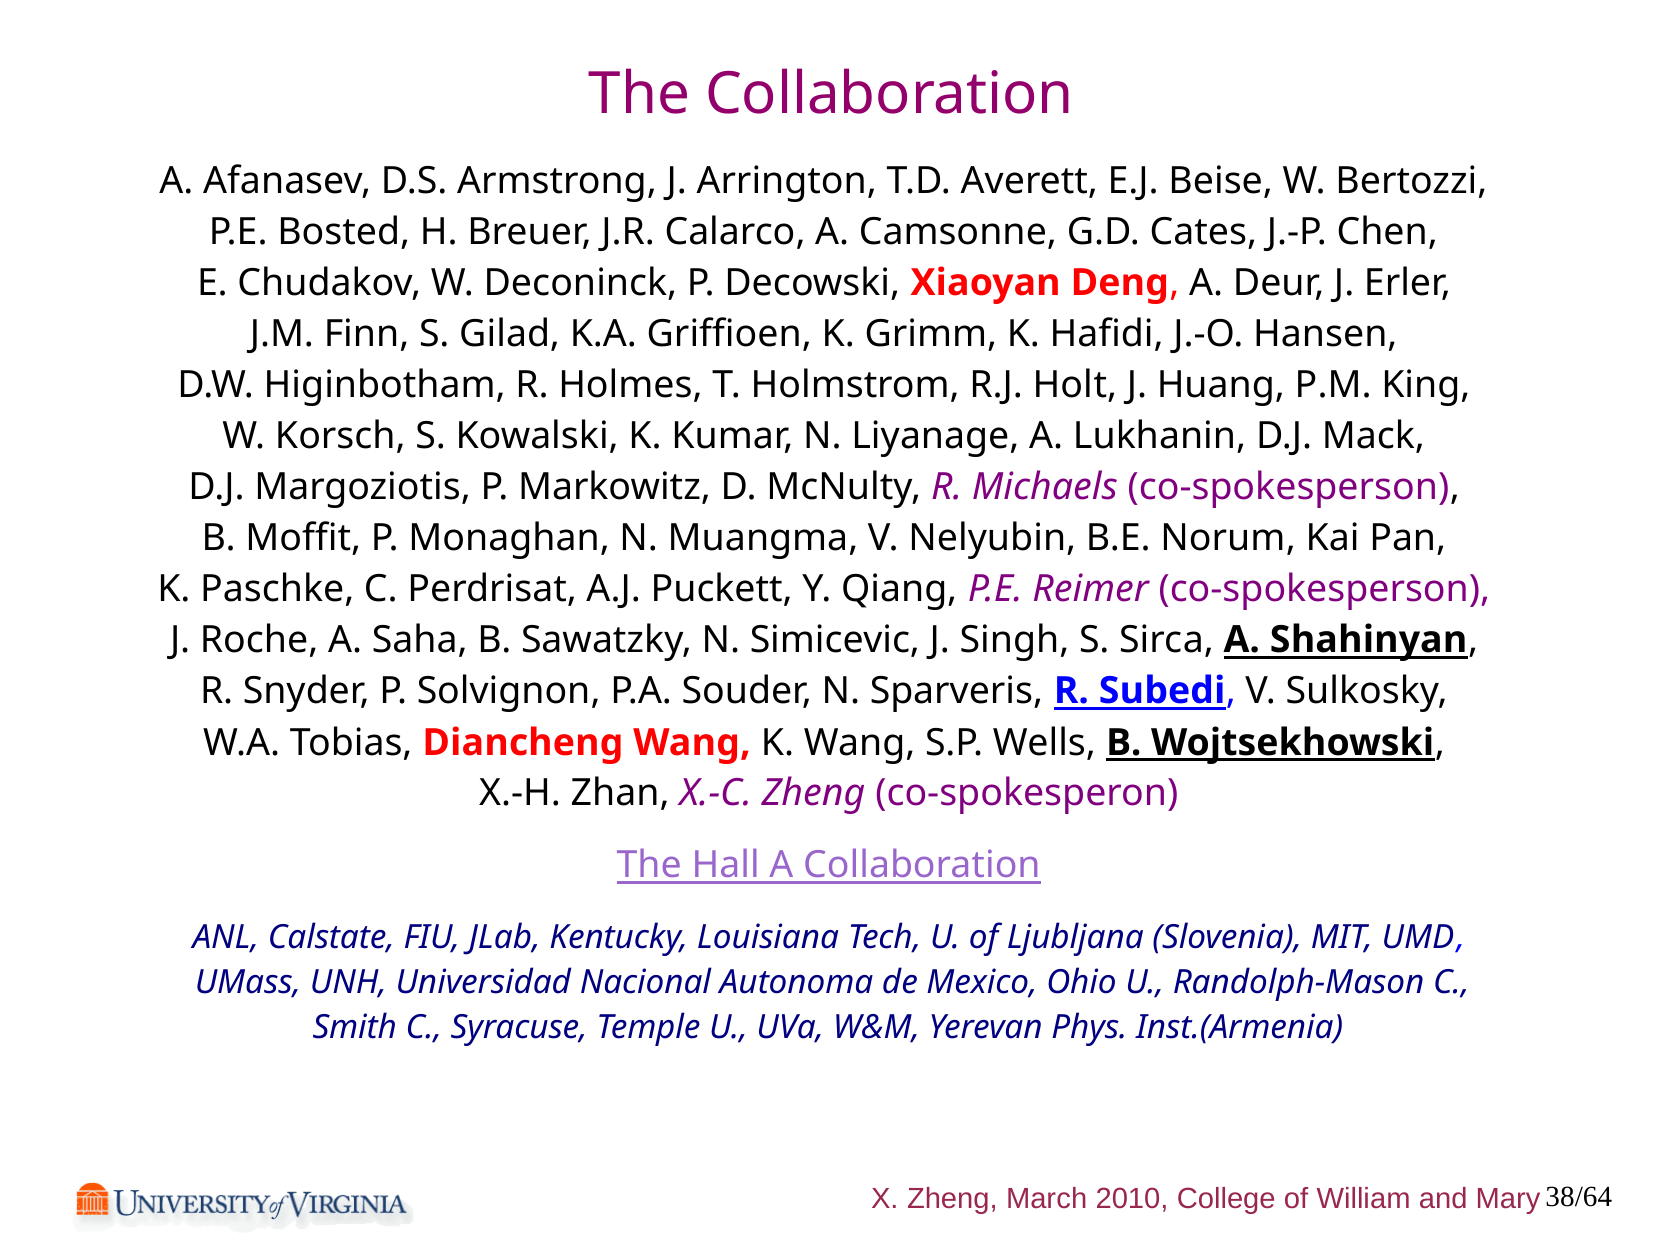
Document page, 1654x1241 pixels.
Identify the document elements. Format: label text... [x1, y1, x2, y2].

list A. Afanasev, D.S. Armstrong, J. Arrington, T.D. Averett, E.J. Beise, W. Bertozzi, P.E. Bosted, H. Breuer, J.R. Calarco, A. Camsonne, G.D. Cates, J.-P. Chen, E. Chudakov, W. Deconinck, P. Decowski, Xiaoyan Deng, A. Deur, J. Erler, J.M. Finn, S. Gilad, K.A. Griffioen, K. Grimm, K. Hafidi, J.-O. Hansen, D.W. Higinbotham, R. Holmes, T. Holmstrom, R.J. Holt, J. Huang, P.M. King, W. Korsch, S. Kowalski, K. Kumar, N. Liyanage, A. Lukhanin, D.J. Mack, D.J. Margoziotis, P. Markowitz, D. McNulty, R. Michaels (co-spokesperson), B. Moffit, P. Monaghan, N. Muangma, V. Nelyubin, B.E. Norum, Kai Pan, K. Paschke, C. Perdrisat, A.J. Puckett, Y. Qiang, P.E. Reimer (co-spokesperson), J. Roche, A. Saha, B. Sawatzky, N. Simicevic, J. Singh, S. Sirca, A. Shahinyan, R. Snyder, P. Solvignon, P.A. Souder, N. Sparveris, R. Subedi, V. Sulkosky, W.A. Tobias, Diancheng Wang, K. Wang, S.P. Wells, B. Wojtsekhowski, X.-H. Zhan, X.-C. Zheng (co-spokesperon) The Hall A Collaboration ANL, Calstate, FIU, JLab, Kentucky, Louisiana Tech, U. of Ljubljana (Slovenia), MIT, UMD, UMass, UNH, Universidad Nacional Autonoma de Mexico, Ohio U., Randolph-Mason C., Smith C., Syracuse, Temple U., UVa, W&M, Yerevan Phys. Inst.(Armenia) [95, 153, 1563, 1148]
title The Collaboration [125, 26, 1537, 156]
picture [53, 1165, 427, 1241]
